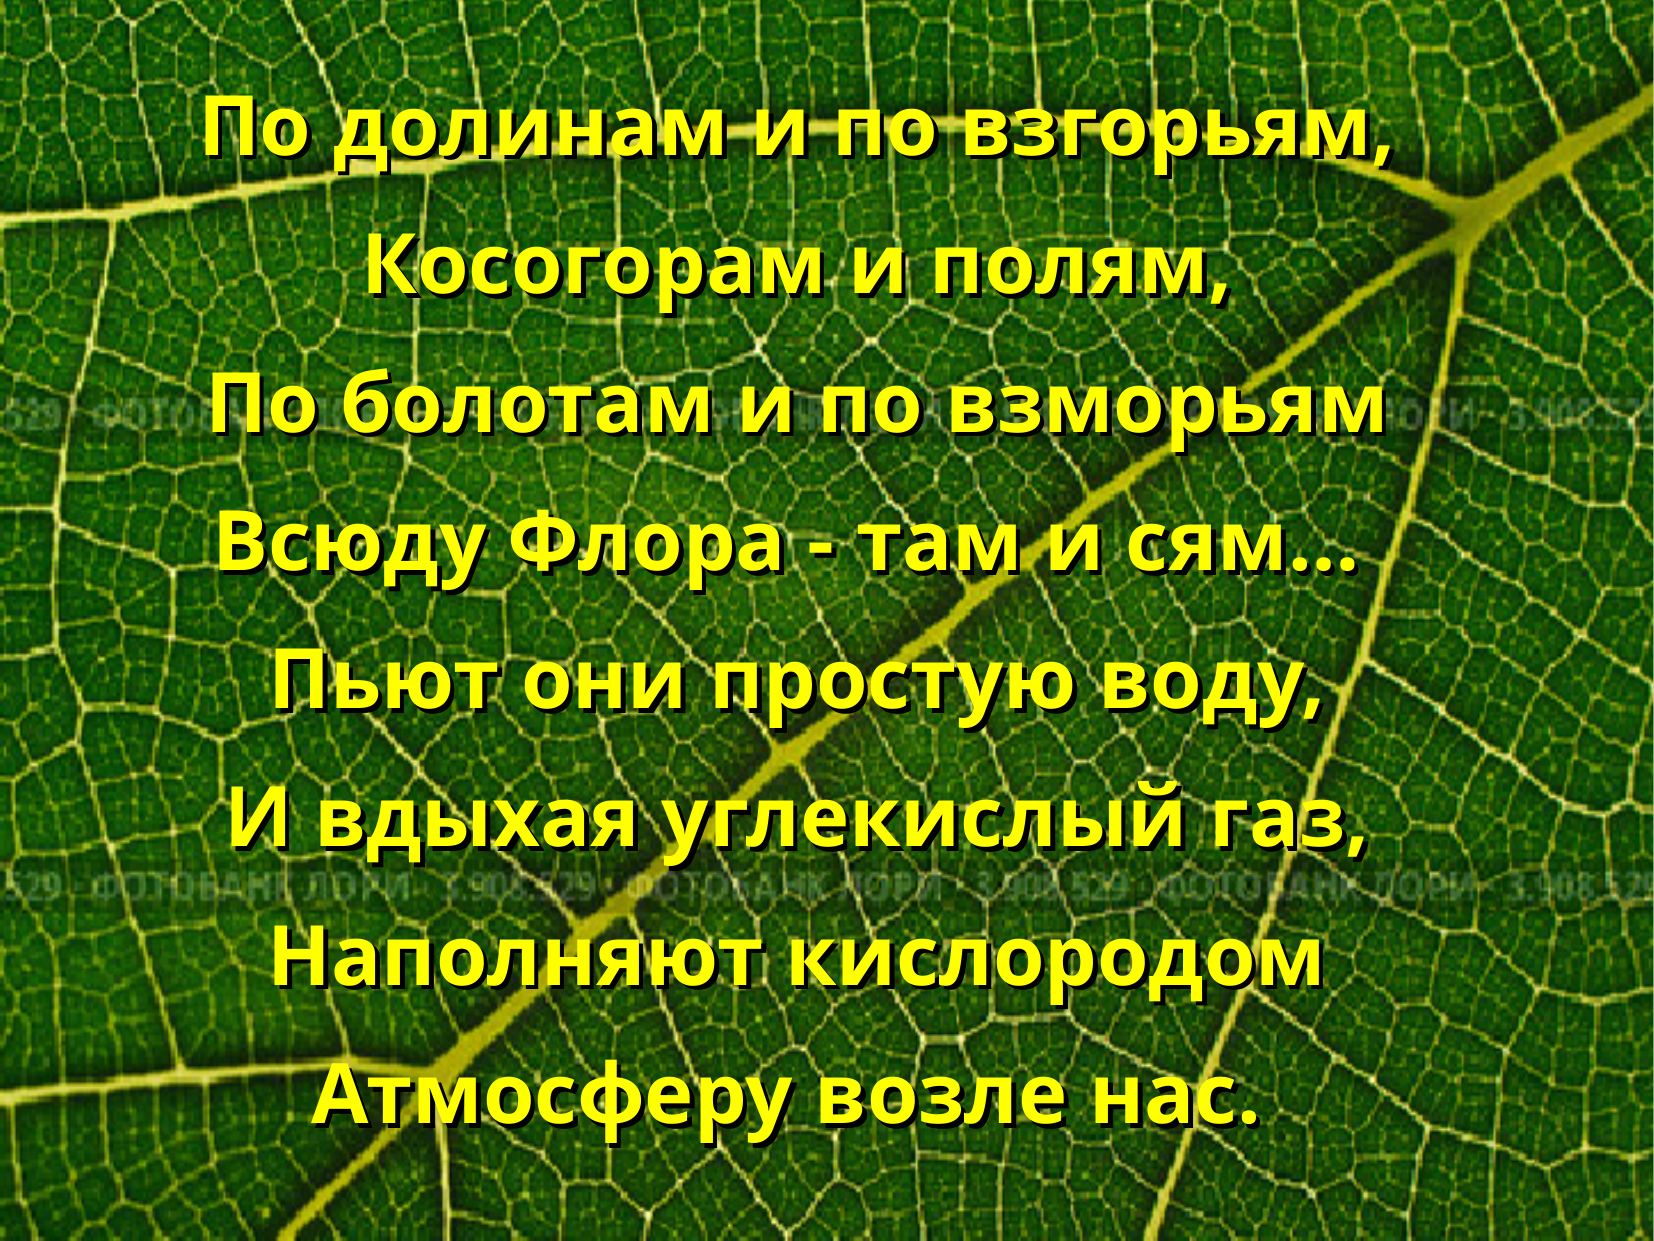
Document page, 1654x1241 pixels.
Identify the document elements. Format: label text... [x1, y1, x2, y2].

picture [0, 0, 1654, 1241]
text_box По долинам и по взгорьям, Косогорам и полям, По болотам и по взморьям Всюду Флора - там и сям… Пьют они простую воду, И вдыхая углекислый газ, Наполняют кислородом Атмосферу возле нас. [118, 59, 1477, 1241]
